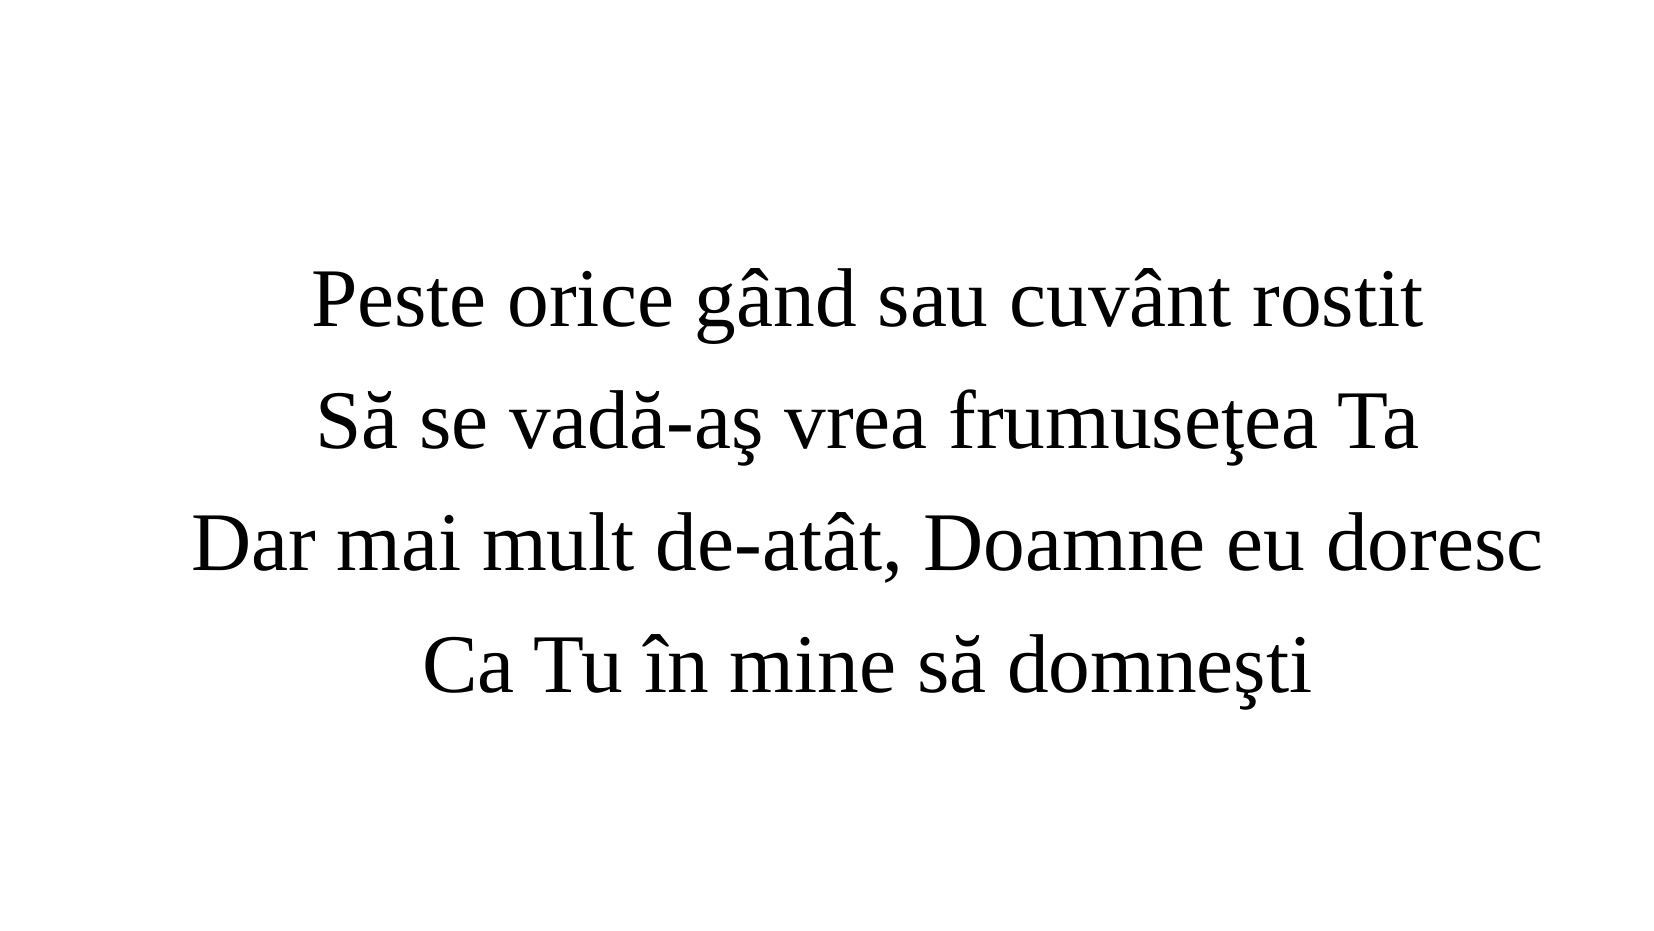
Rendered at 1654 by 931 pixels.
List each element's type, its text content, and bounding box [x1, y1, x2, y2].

subtitle Peste orice gând sau cuvânt rostit Să se vadă-aş vrea frumuseţea Ta Dar mai mult de-atât, Doamne eu doresc Ca Tu în mine să domneşti [153, 239, 1583, 713]
